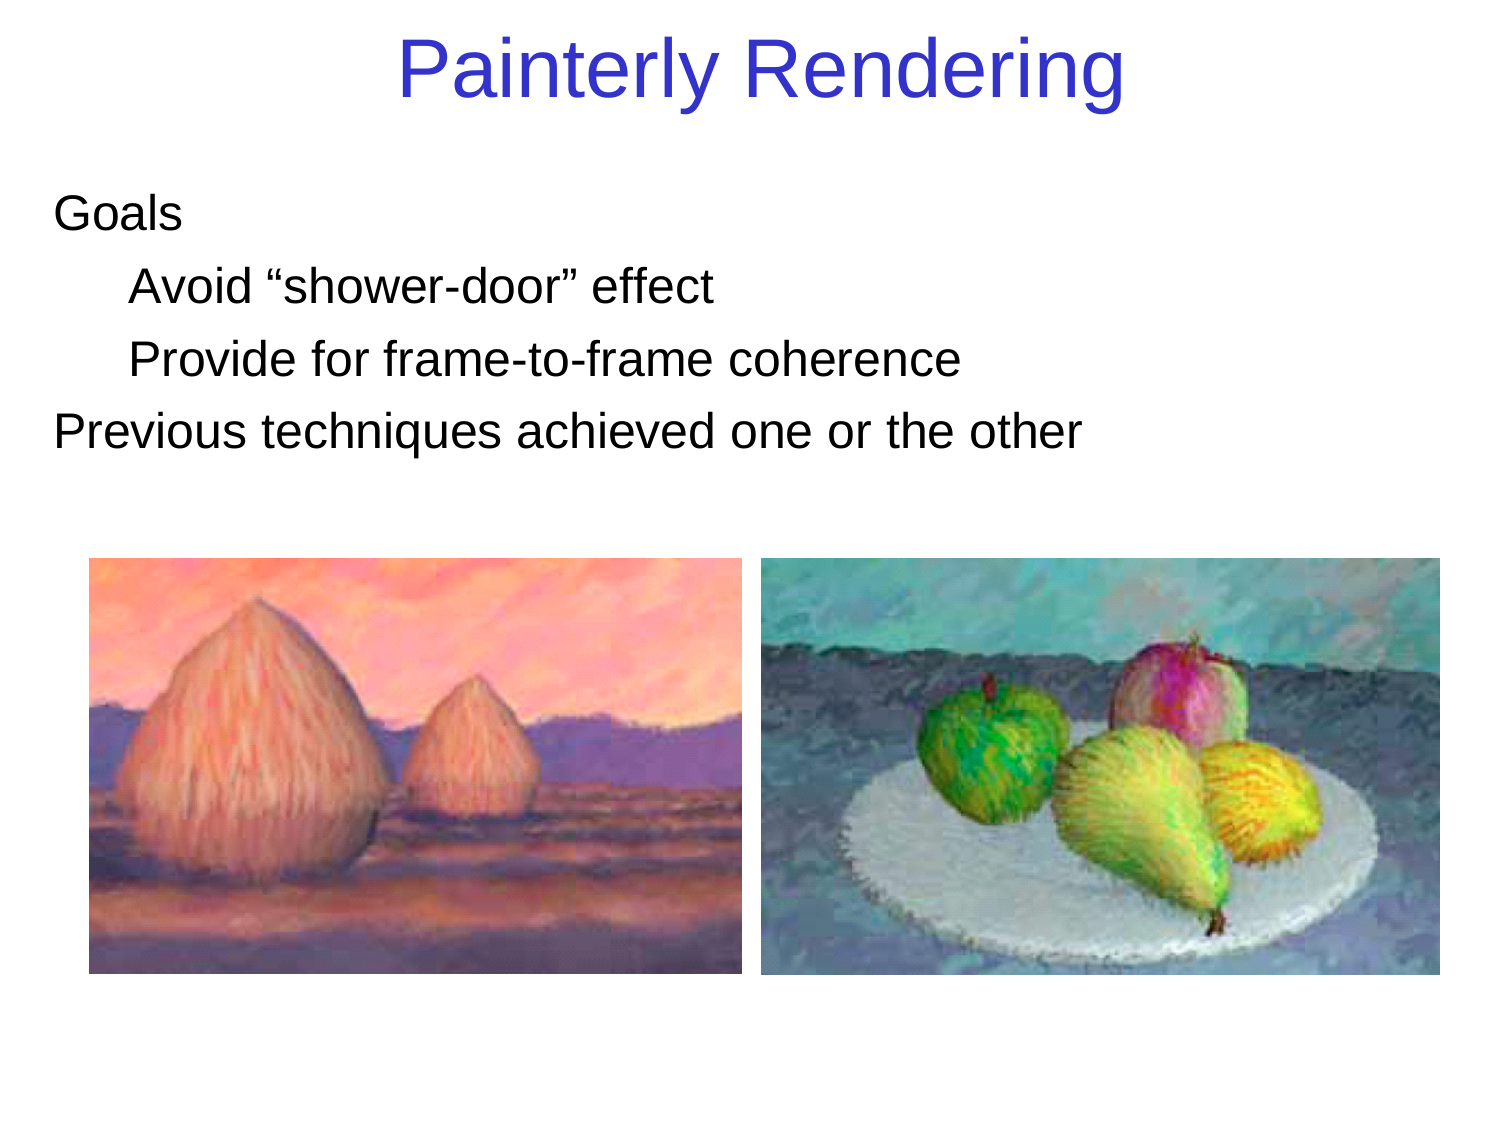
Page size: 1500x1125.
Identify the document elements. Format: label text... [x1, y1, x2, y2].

picture [89, 558, 742, 974]
picture [761, 558, 1440, 975]
title Painterly Rendering [123, 0, 1400, 138]
list Goals Avoid “shower-door” effect Provide for frame-to-frame coherence Previous techniques achieved one or the other [53, 184, 1460, 1072]
